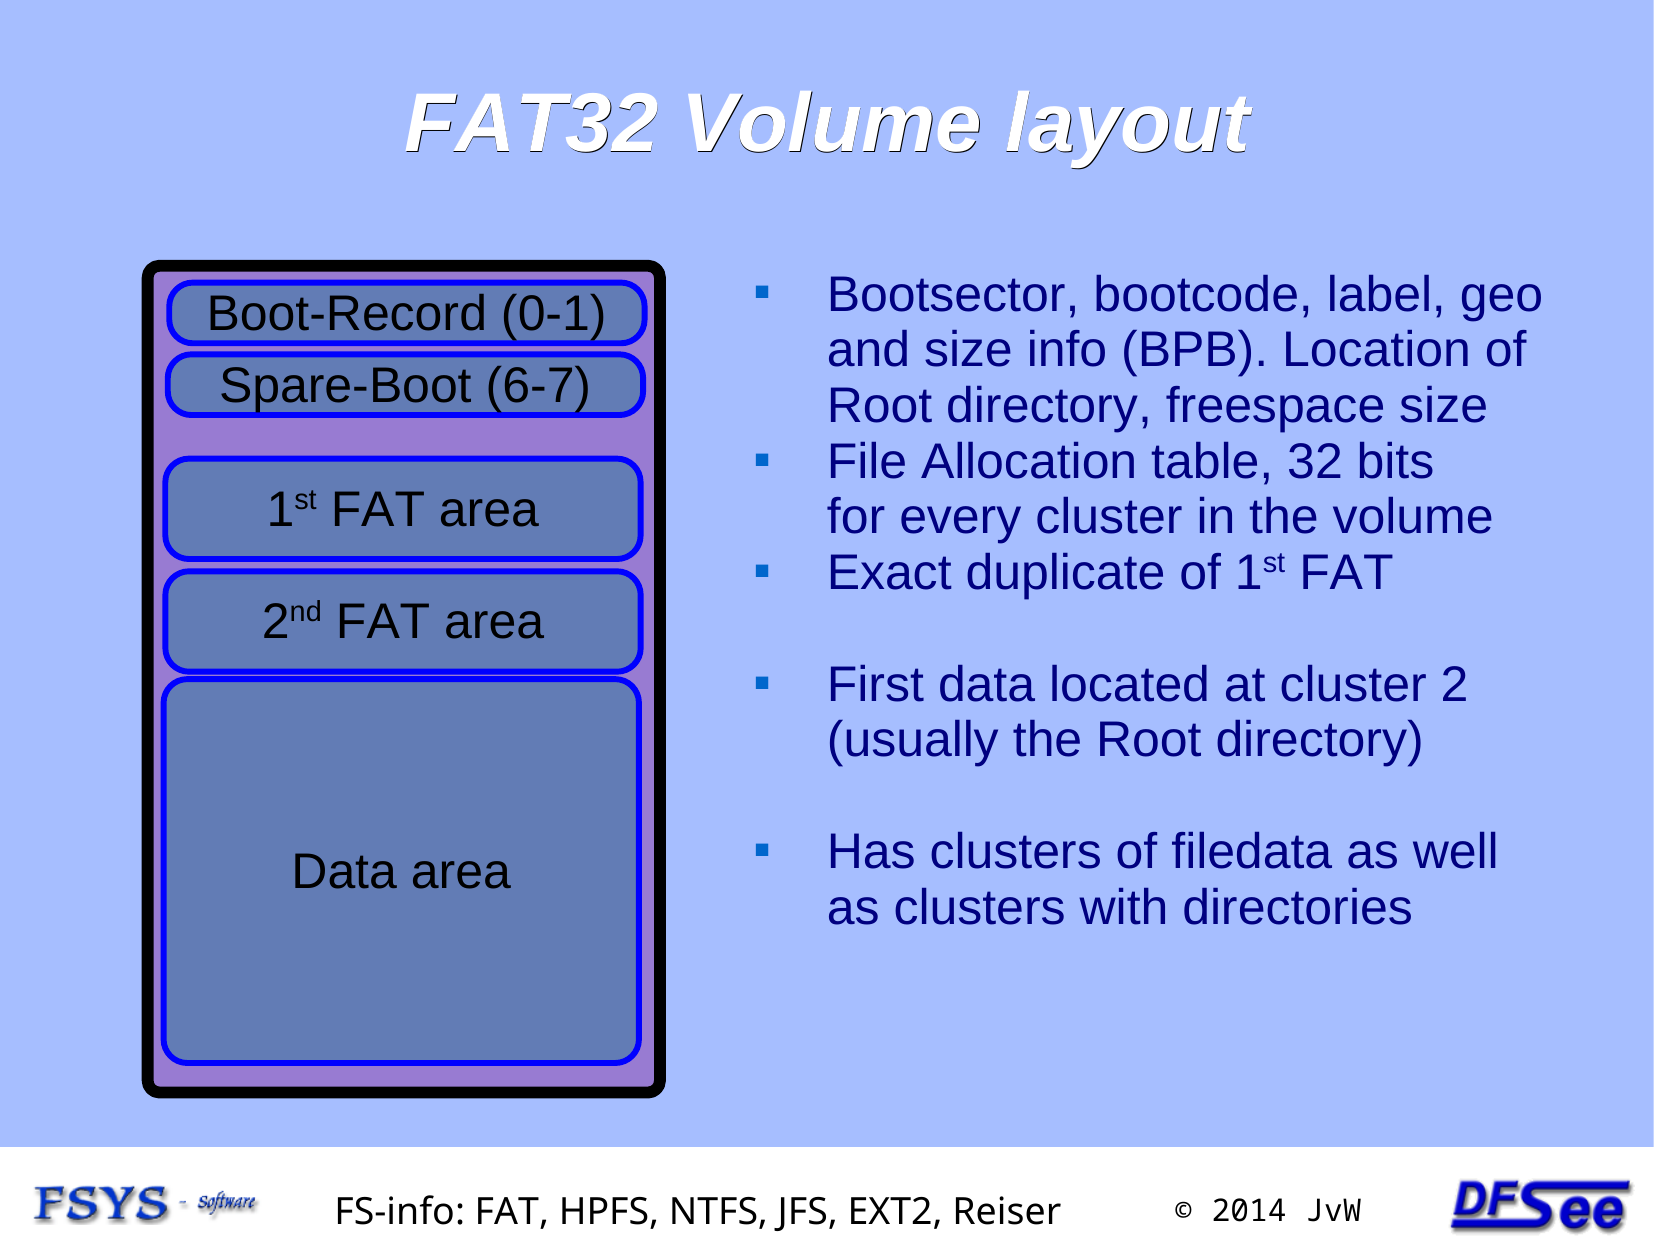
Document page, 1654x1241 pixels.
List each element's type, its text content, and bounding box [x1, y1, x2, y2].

text_box Boot-Record (0-1) [169, 282, 645, 344]
title FAT32 Volume layout [121, 19, 1534, 227]
picture [29, 1181, 265, 1225]
picture [1446, 1177, 1635, 1241]
text_box 1st FAT area [165, 458, 641, 560]
list Bootsector, bootcode, label, geo and size info (BPB). Location of Root directory, freespace size File Allocation table, 32 bits for every cluster in the volume Exact duplicate of 1st FAT First data located at cluster 2 (usually the Root directory) Has clusters of filedata as well as clusters with directories [649, 265, 1570, 1147]
text_box 2nd FAT area [165, 571, 641, 672]
text_box Data area [163, 679, 639, 1063]
text_box [147, 265, 649, 1093]
text_box Spare-Boot (6-7) [167, 354, 644, 416]
